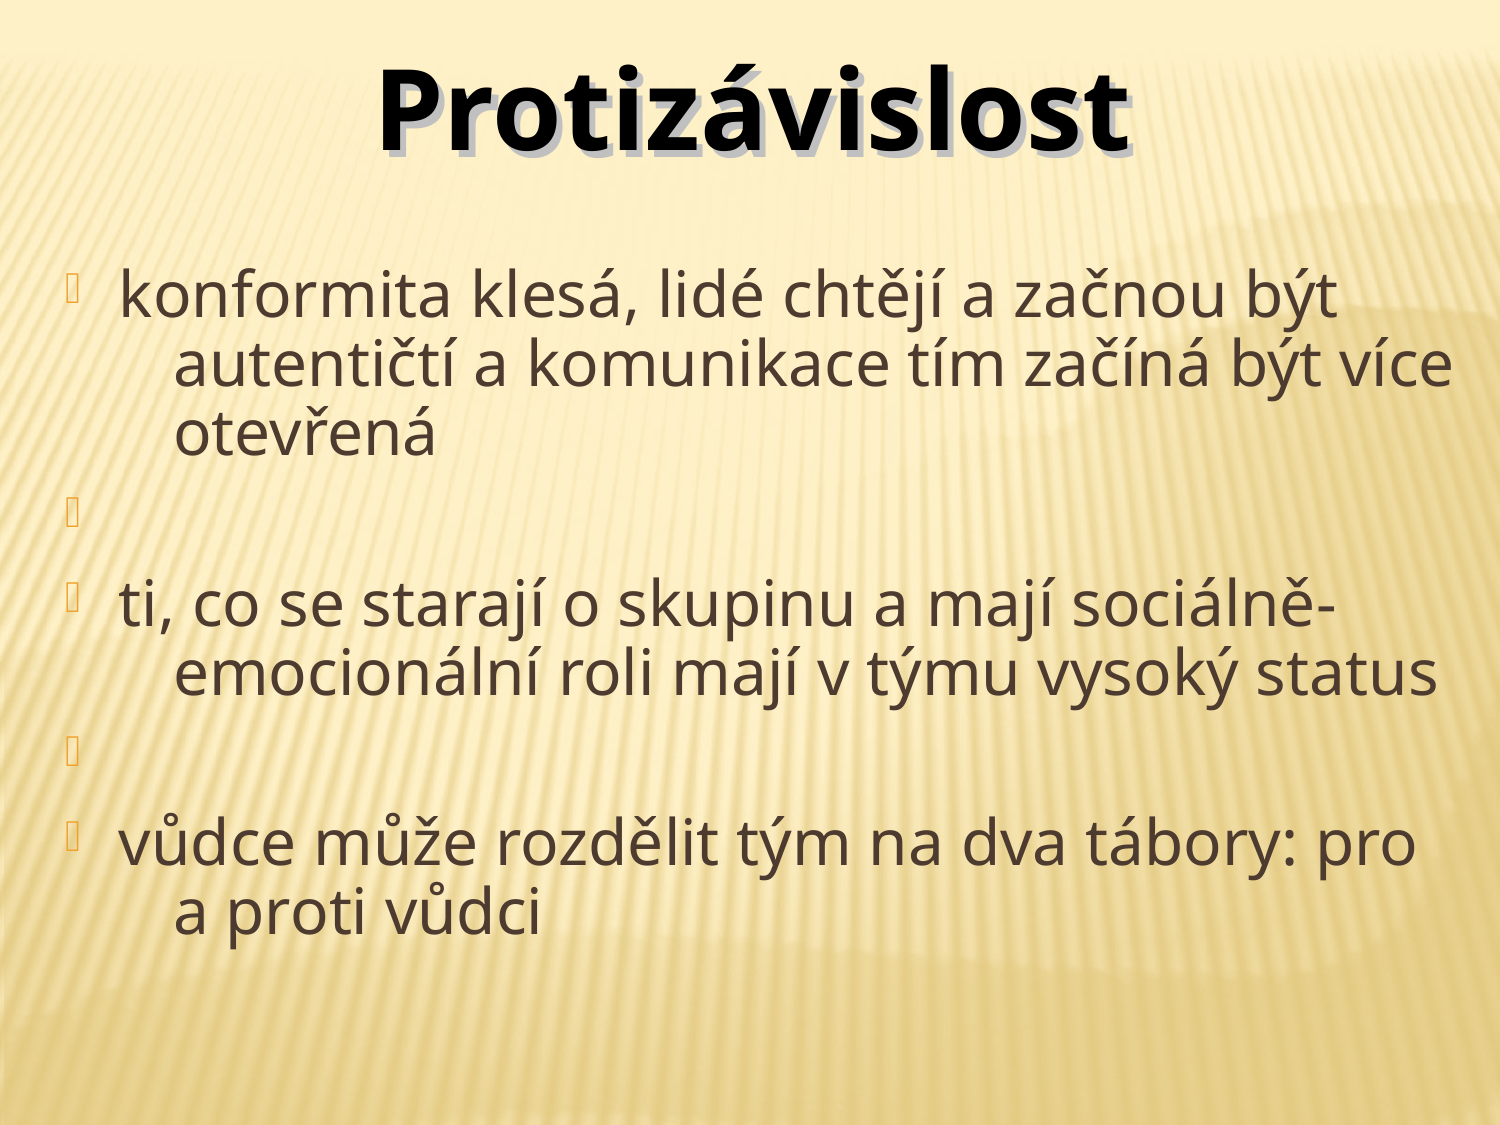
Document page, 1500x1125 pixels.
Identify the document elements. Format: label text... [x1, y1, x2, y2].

list konformita klesá, lidé chtějí a začnou být autentičtí a komunikace tím začíná být více otevřená ti, co se starají o skupinu a mají sociálně-emocionální roli mají v týmu vysoký status vůdce může rozdělit tým na dva tábory: pro a proti vůdci [50, 254, 1476, 998]
text_box Protizávislost [358, 31, 1147, 181]
